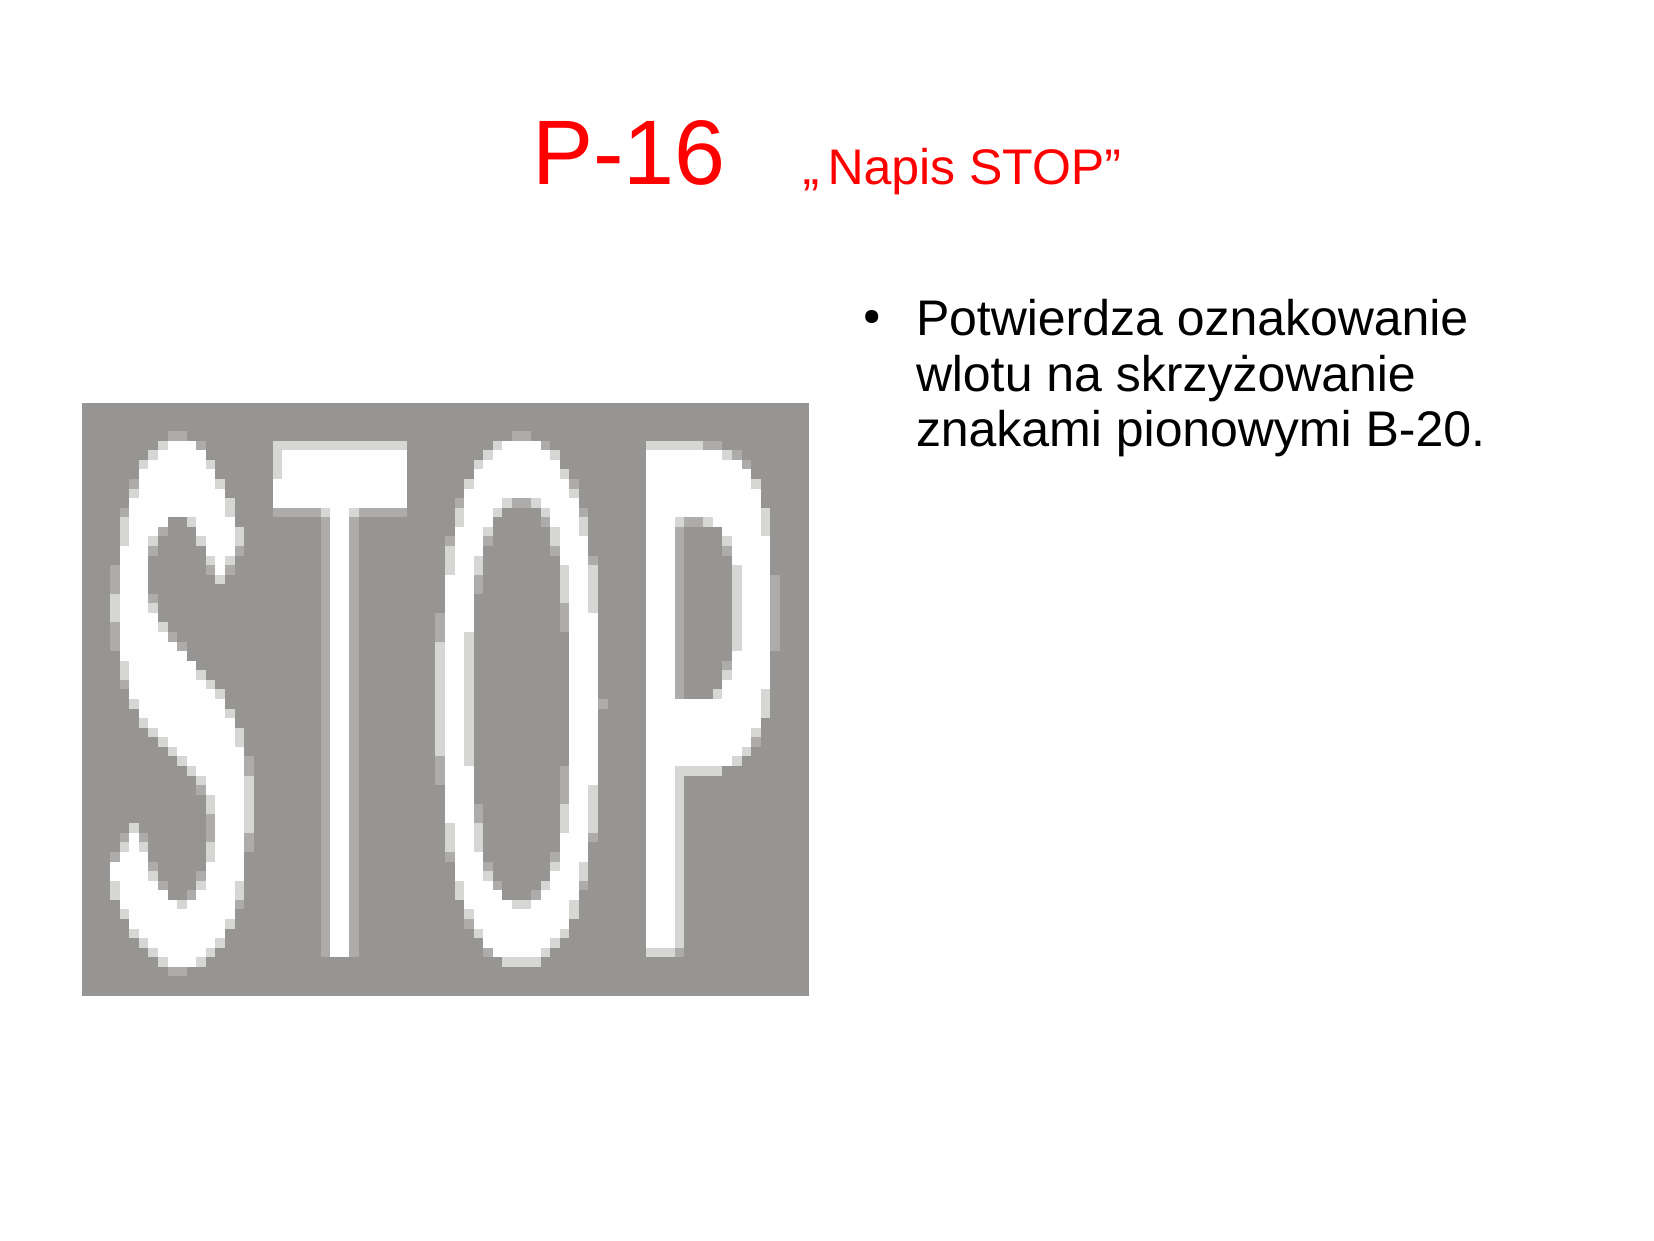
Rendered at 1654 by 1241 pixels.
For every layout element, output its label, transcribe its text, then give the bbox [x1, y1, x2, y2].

list Potwierdza oznakowanie wlotu na skrzyżowanie znakami pionowymi B-20. [845, 290, 1572, 1094]
picture [82, 403, 809, 996]
title P-16 „ Napis STOP” [82, 56, 1571, 250]
